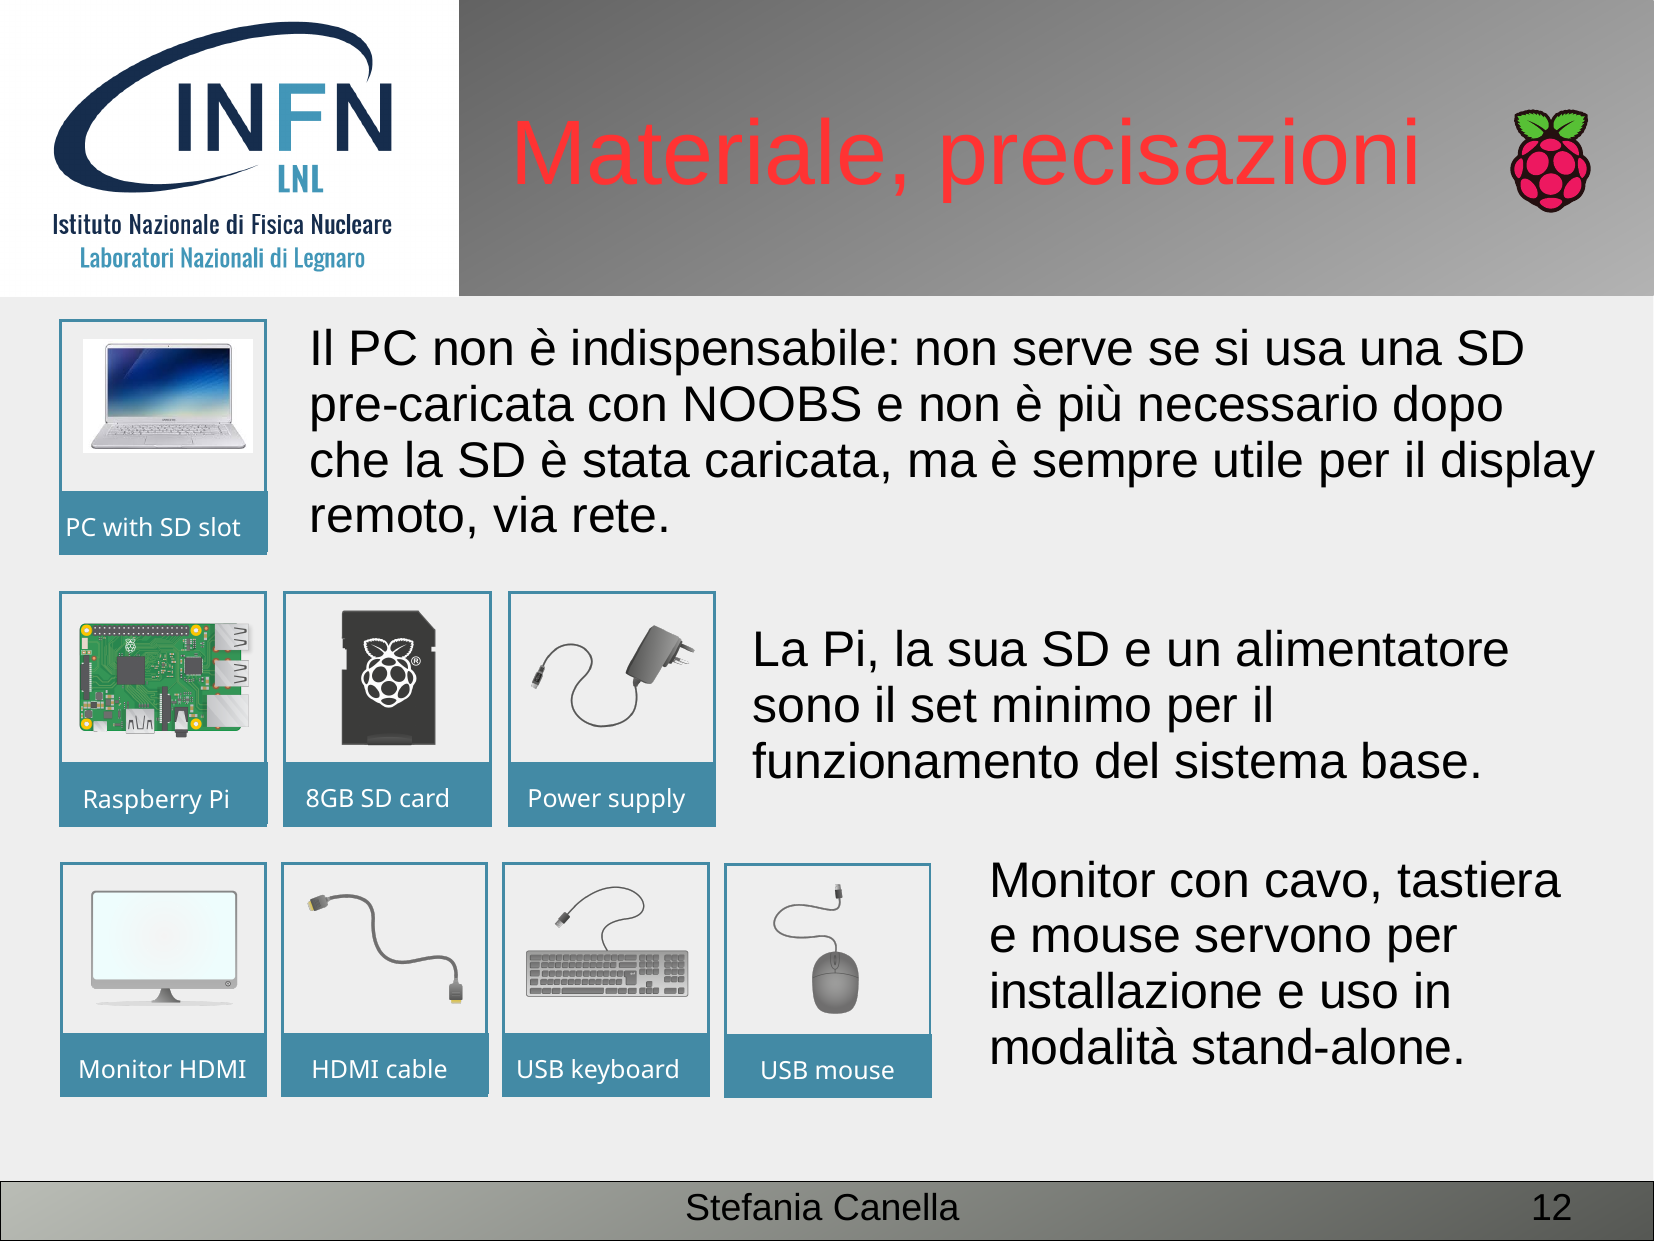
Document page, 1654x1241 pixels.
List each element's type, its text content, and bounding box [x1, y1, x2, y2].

text_box USB mouse [760, 1053, 904, 1083]
picture [507, 592, 715, 764]
text_box 34 [1516, 1178, 1654, 1241]
text_box HDMI cable [311, 1051, 454, 1082]
text_box [984, 1181, 1516, 1241]
text_box 8GB SD card [305, 781, 464, 811]
text_box PC with SD slot [65, 509, 256, 539]
picture [725, 865, 931, 1036]
picture [83, 339, 253, 453]
text_box USB keyboard [516, 1051, 691, 1081]
text_box [283, 591, 492, 827]
picture [0, 0, 459, 297]
picture [504, 863, 710, 1037]
text_box [459, 0, 1654, 296]
text_box [60, 862, 267, 1097]
text_box [0, 1181, 670, 1241]
picture [283, 863, 486, 1037]
text_box [724, 863, 932, 1098]
text_box Raspberry Pi [82, 781, 239, 812]
text_box Monitor HDMI [78, 1051, 249, 1082]
picture [59, 863, 266, 1037]
text_box Stefania Canella [670, 1178, 984, 1241]
text_box [59, 319, 268, 555]
text_box [59, 591, 268, 827]
text_box [502, 862, 710, 1097]
text_box Monitor con cavo, tastiera e mouse servono per installazione e uso in modalità stand-alone. [974, 844, 1577, 1108]
text_box [508, 591, 716, 827]
title Materiale, precisazioni [459, 49, 1571, 257]
text_box [281, 862, 489, 1097]
picture [285, 592, 490, 764]
text_box Il PC non è indispensabile: non serve se si usa una SD pre-caricata con NOOBS e non è più necessario dopo che la SD è stata caricata, ma è sempre utile per il display remoto, via rete. [295, 312, 1626, 576]
picture [60, 591, 267, 766]
text_box Power supply [527, 781, 694, 811]
text_box La Pi, la sua SD e un alimentatore sono il set minimo per il funzionamento del sistema base. [738, 614, 1527, 816]
